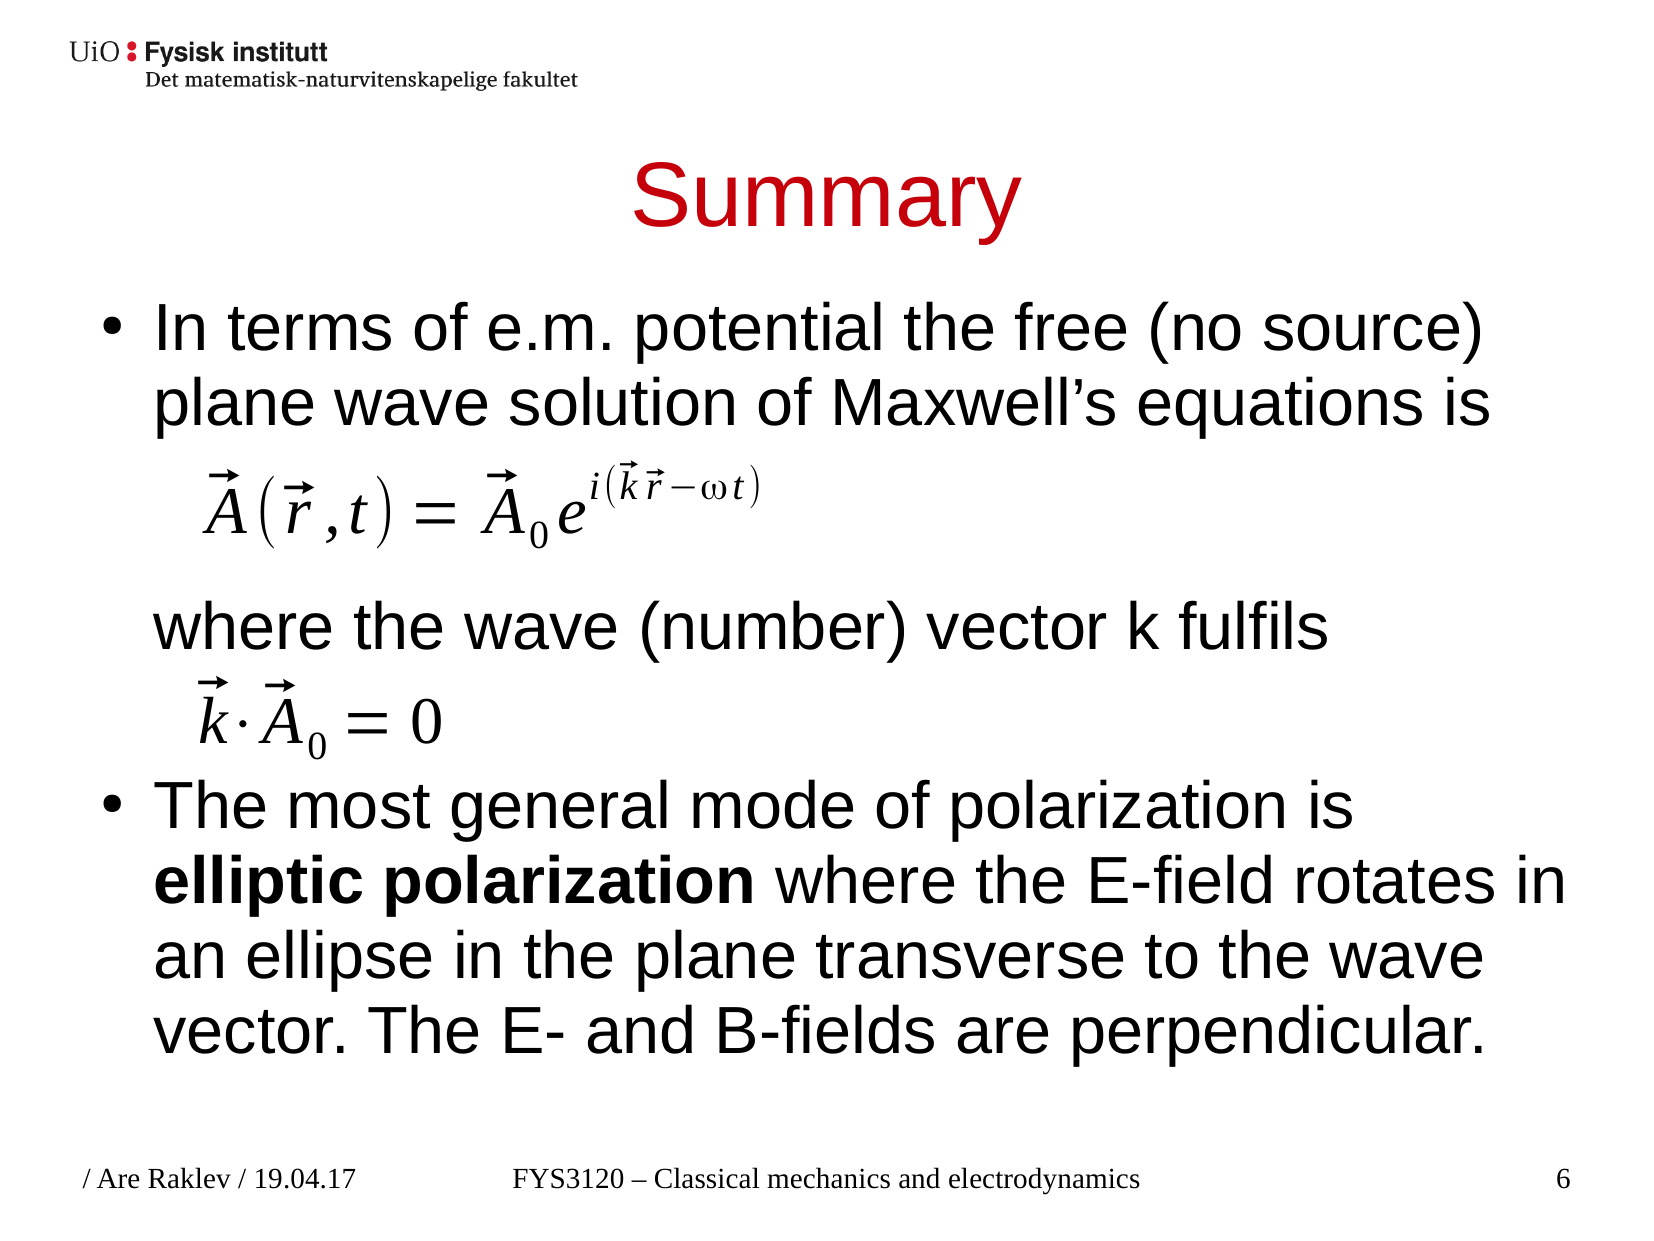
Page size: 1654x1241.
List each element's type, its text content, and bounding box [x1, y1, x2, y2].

chart [190, 673, 451, 768]
title Summary [82, 90, 1571, 290]
chart [193, 457, 768, 558]
list In terms of e.m. potential the free (no source) plane wave solution of Maxwell’s equations is where the wave (number) vector k fulfils The most general mode of polarization is elliptic polarization where the E-field rotates in an ellipse in the plane transverse to the wave vector. The E- and B-fields are perpendicular. [82, 290, 1571, 1147]
picture [68, 37, 581, 93]
